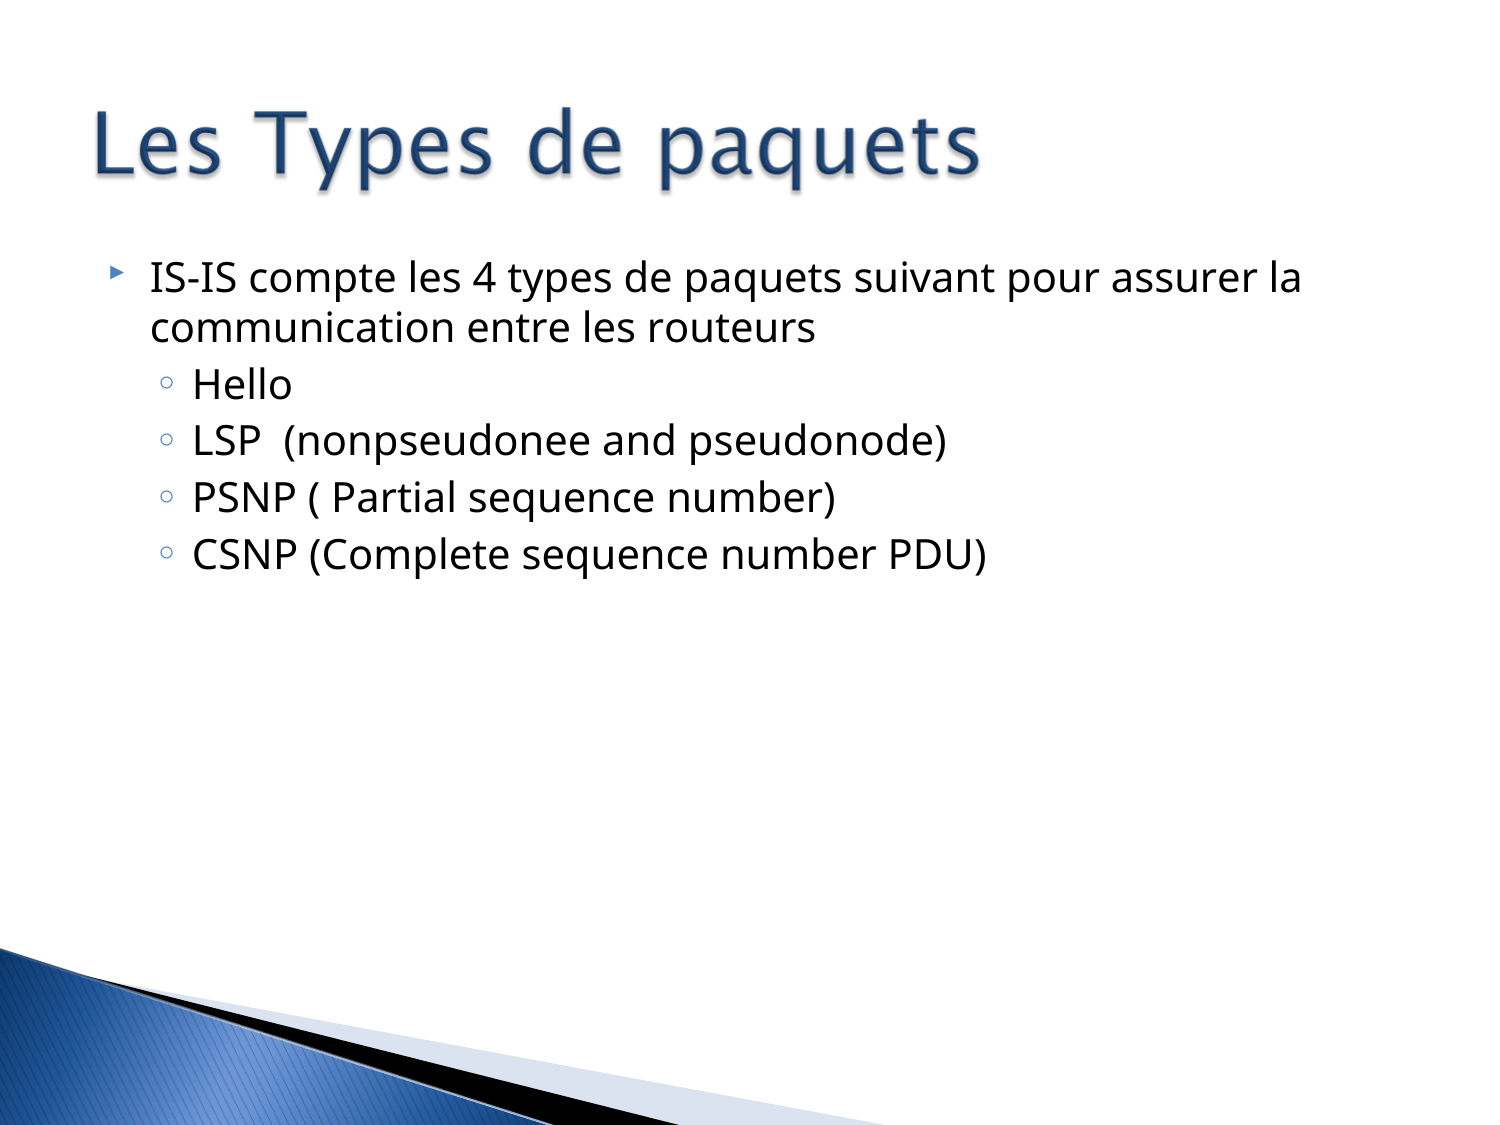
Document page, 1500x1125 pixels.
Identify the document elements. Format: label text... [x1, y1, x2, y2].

list IS-IS compte les 4 types de paquets suivant pour assurer la communication entre les routeurs Hello LSP (nonpseudonee and pseudonode) PSNP ( Partial sequence number) CSNP (Complete sequence number PDU) [75, 242, 1426, 986]
picture [0, 947, 559, 1125]
text_box [75, 45, 1426, 234]
